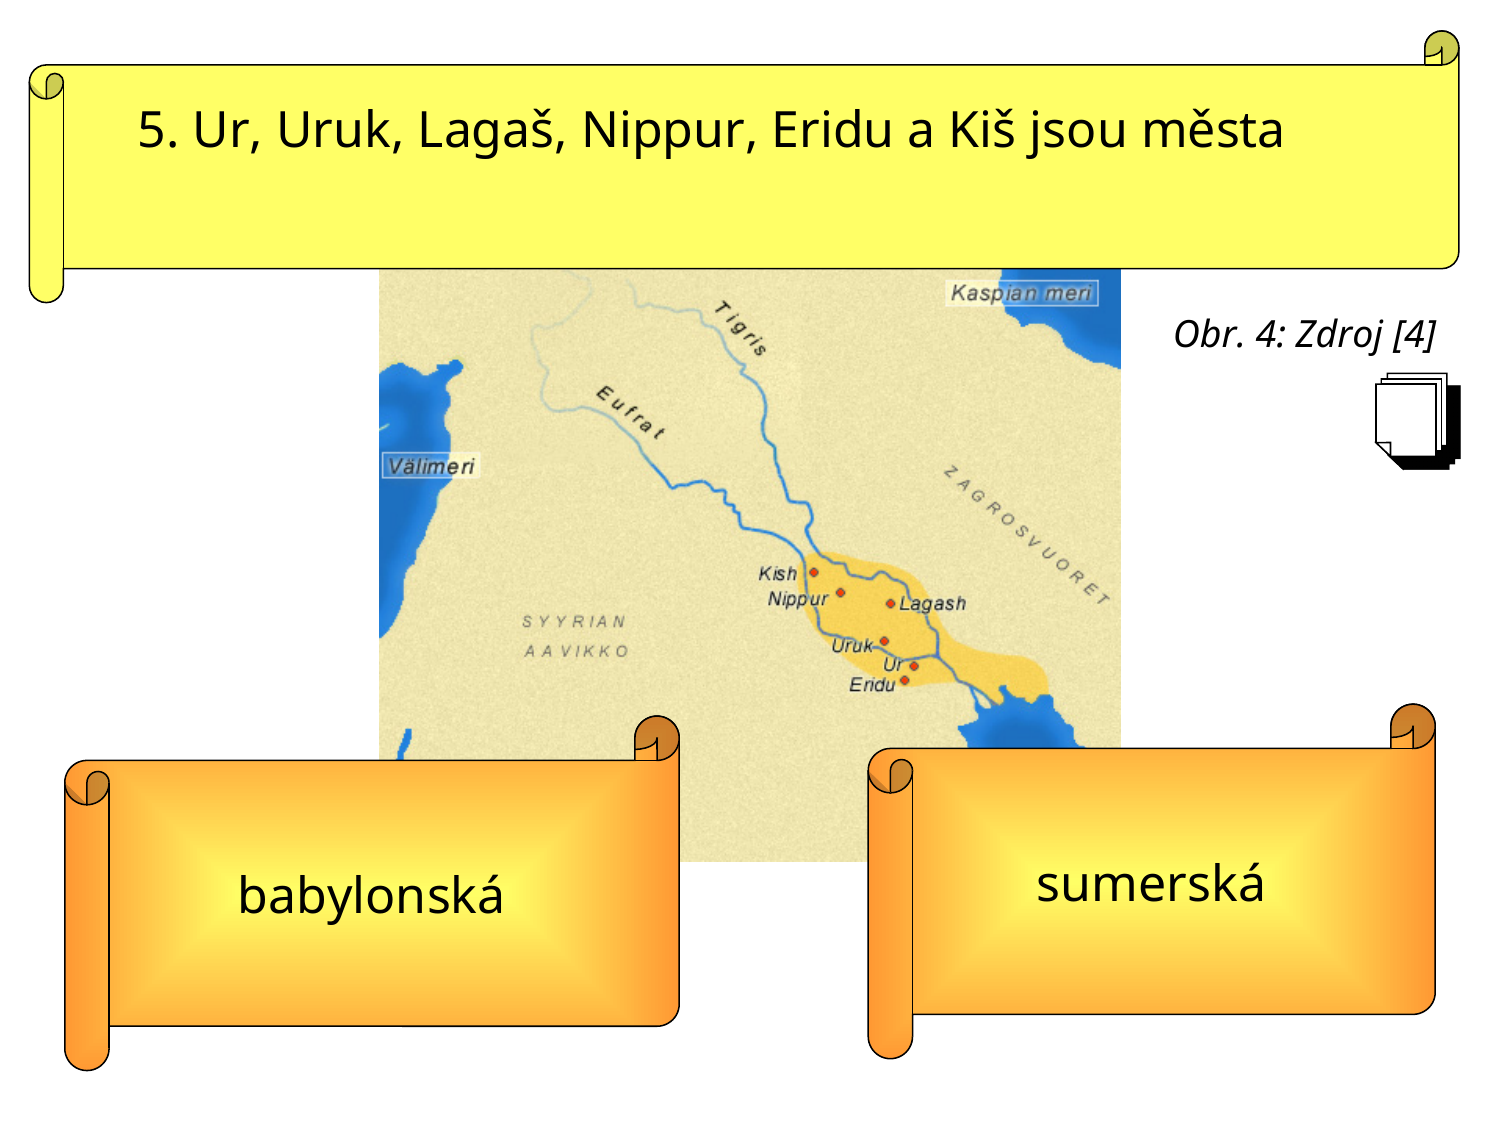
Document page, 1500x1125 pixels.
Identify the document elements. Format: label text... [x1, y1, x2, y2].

text_box babylonská [110, 742, 680, 1027]
text_box [1375, 373, 1447, 457]
text_box Obr. 4: Zdroj [4] [1158, 302, 1451, 364]
text_box sumerská [868, 730, 1436, 1015]
text_box babylonská [115, 766, 630, 1021]
text_box 5. Ur, Uruk, Lagaš, Nippur, Eridu a Kiš jsou města [122, 90, 1315, 166]
text_box babylonská [64, 750, 635, 802]
text_box sumerská [868, 777, 913, 1059]
text_box [29, 30, 1459, 303]
text_box babylonská [64, 786, 110, 1071]
picture [379, 269, 1121, 862]
